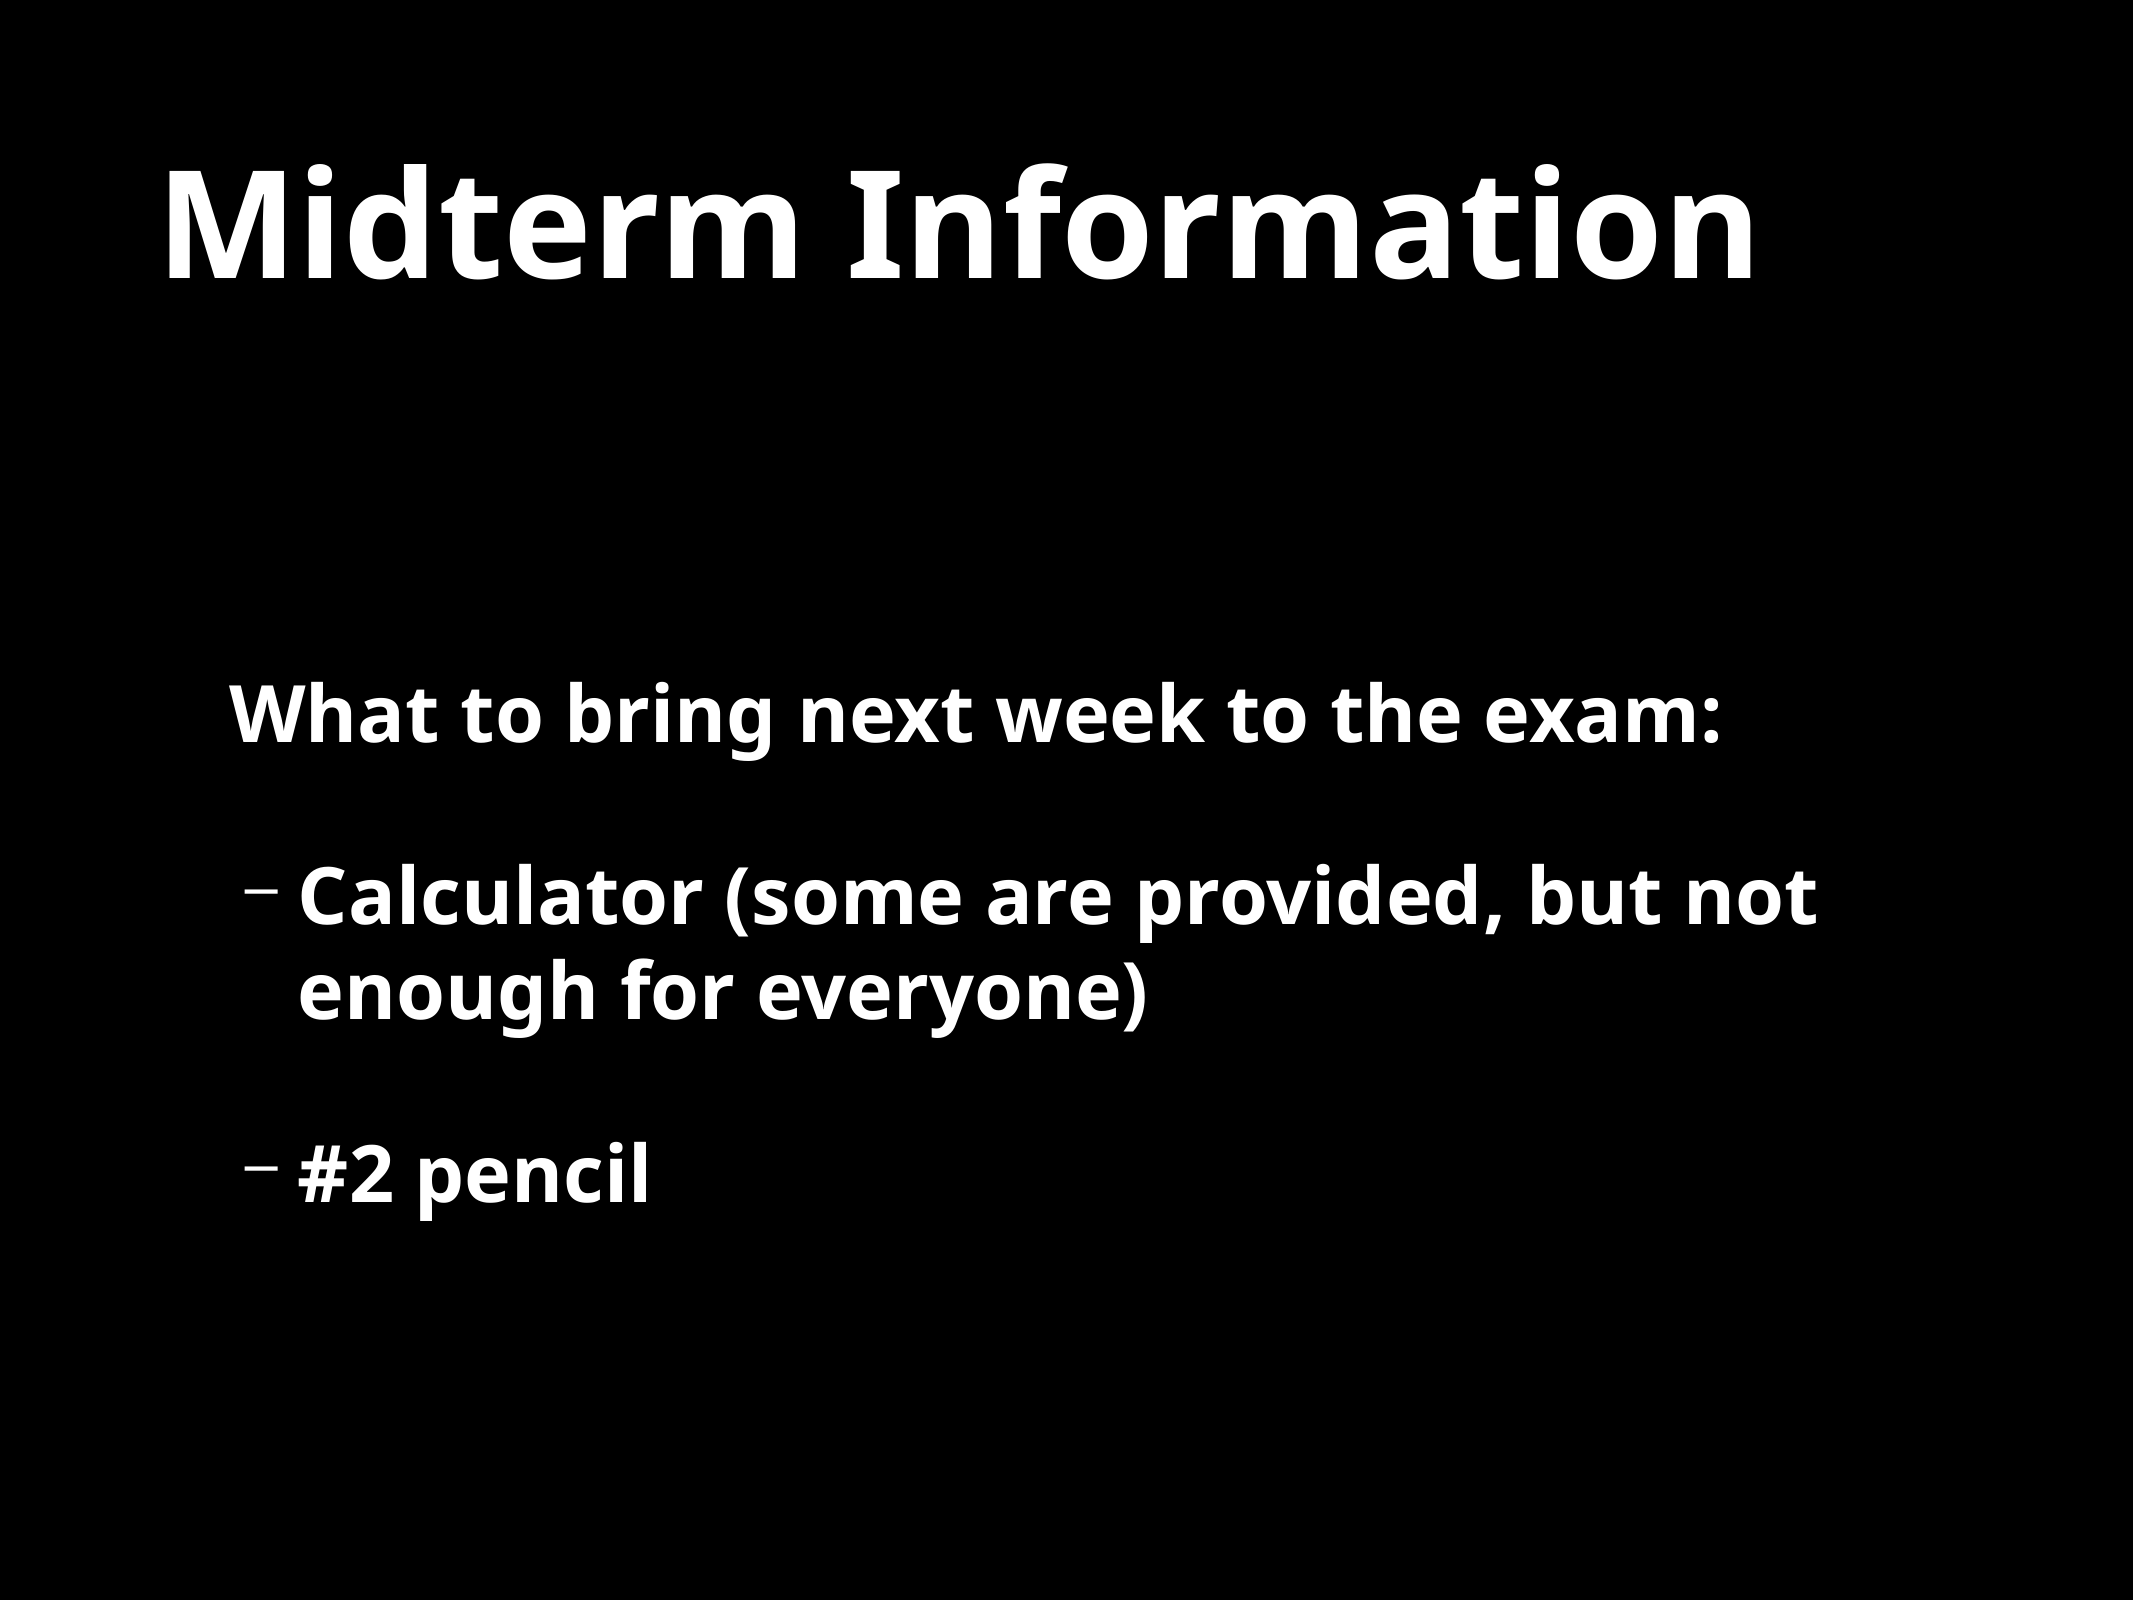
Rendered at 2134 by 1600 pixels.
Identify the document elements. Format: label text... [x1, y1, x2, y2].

list What to bring next week to the exam: Calculator (some are provided, but not enough for everyone) #2 pencil [156, 425, 1978, 1457]
title Midterm Information [156, 41, 1978, 396]
